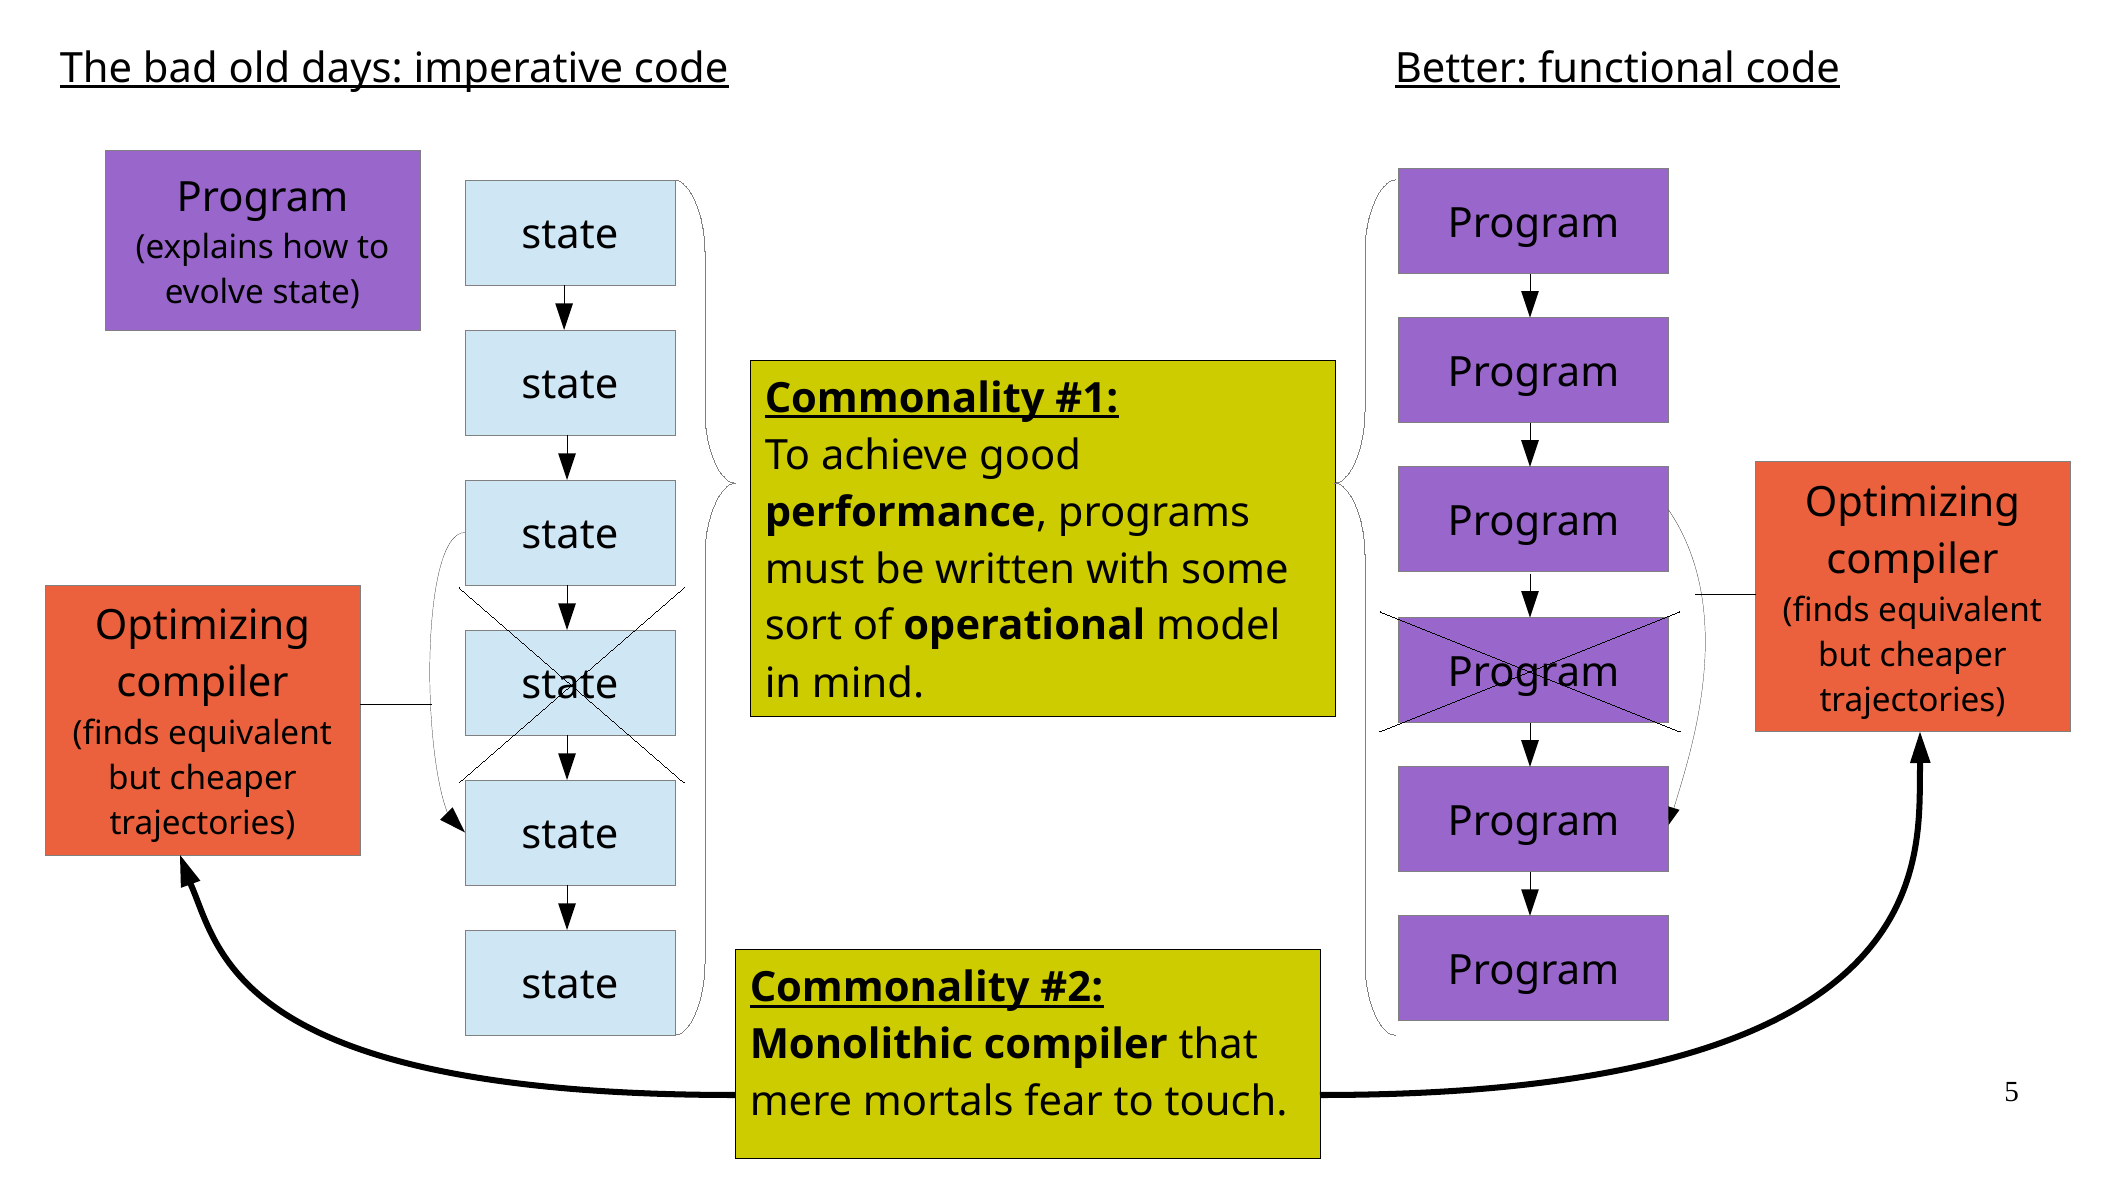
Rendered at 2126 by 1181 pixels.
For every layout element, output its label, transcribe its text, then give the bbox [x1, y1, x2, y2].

text_box Program [1398, 766, 1669, 872]
text_box Commonality #1: To achieve good performance, programs must be written with some sort of operational model in mind. [750, 360, 1336, 666]
text_box state [465, 330, 676, 436]
text_box state [465, 930, 676, 1036]
text_box Program [1398, 317, 1669, 423]
text_box Program [1398, 168, 1669, 274]
text_box Commonality #2: Monolithic compiler that mere mortals fear to touch. [735, 949, 1321, 1159]
text_box state [465, 780, 676, 886]
text_box state [465, 630, 676, 736]
text_box Better: functional code [1380, 30, 2086, 94]
text_box state [465, 180, 676, 286]
text_box state [465, 480, 676, 586]
text_box Program (explains how to evolve state) [105, 150, 421, 331]
text_box Optimizing compiler (finds equivalent but cheaper trajectories) [45, 585, 361, 856]
text_box The bad old days: imperative code [45, 30, 856, 94]
text_box Optimizing compiler (finds equivalent but cheaper trajectories) [1755, 461, 2071, 732]
text_box Program [1398, 617, 1669, 723]
text_box Program [1398, 466, 1669, 572]
text_box Program [1398, 915, 1669, 1021]
